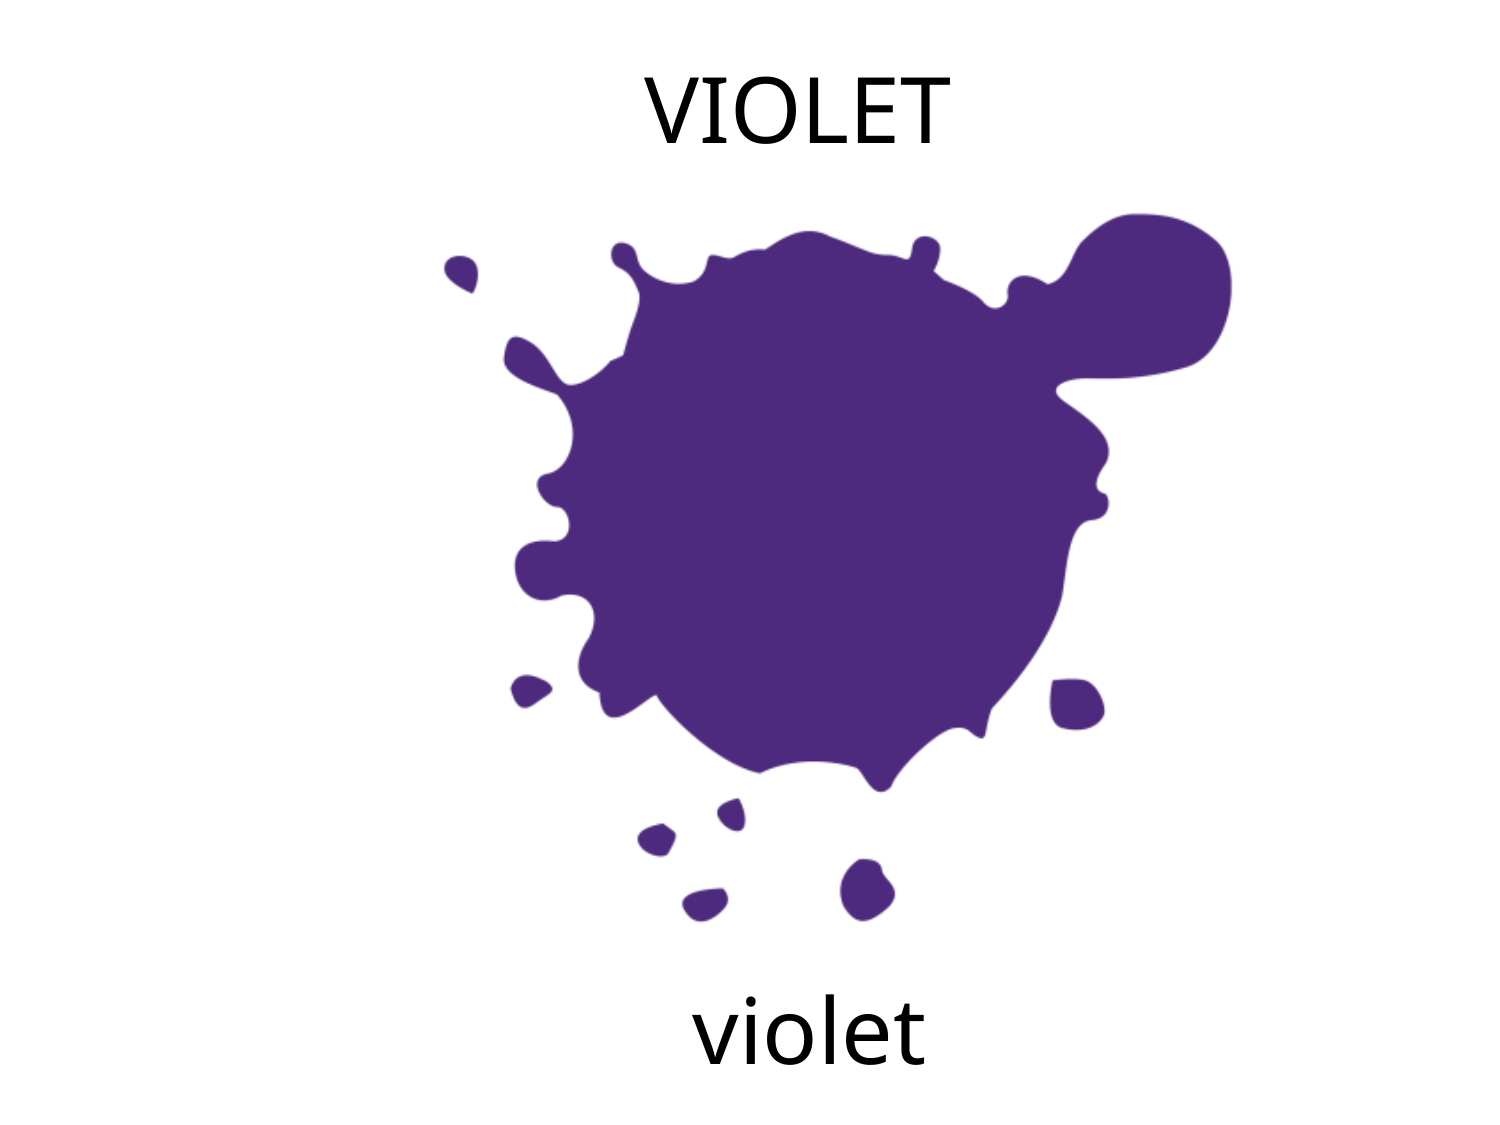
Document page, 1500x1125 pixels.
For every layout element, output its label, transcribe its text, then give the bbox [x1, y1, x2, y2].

title VIOLET [194, 42, 1402, 171]
picture [395, 171, 1282, 964]
text_box violet [206, 964, 1414, 1092]
